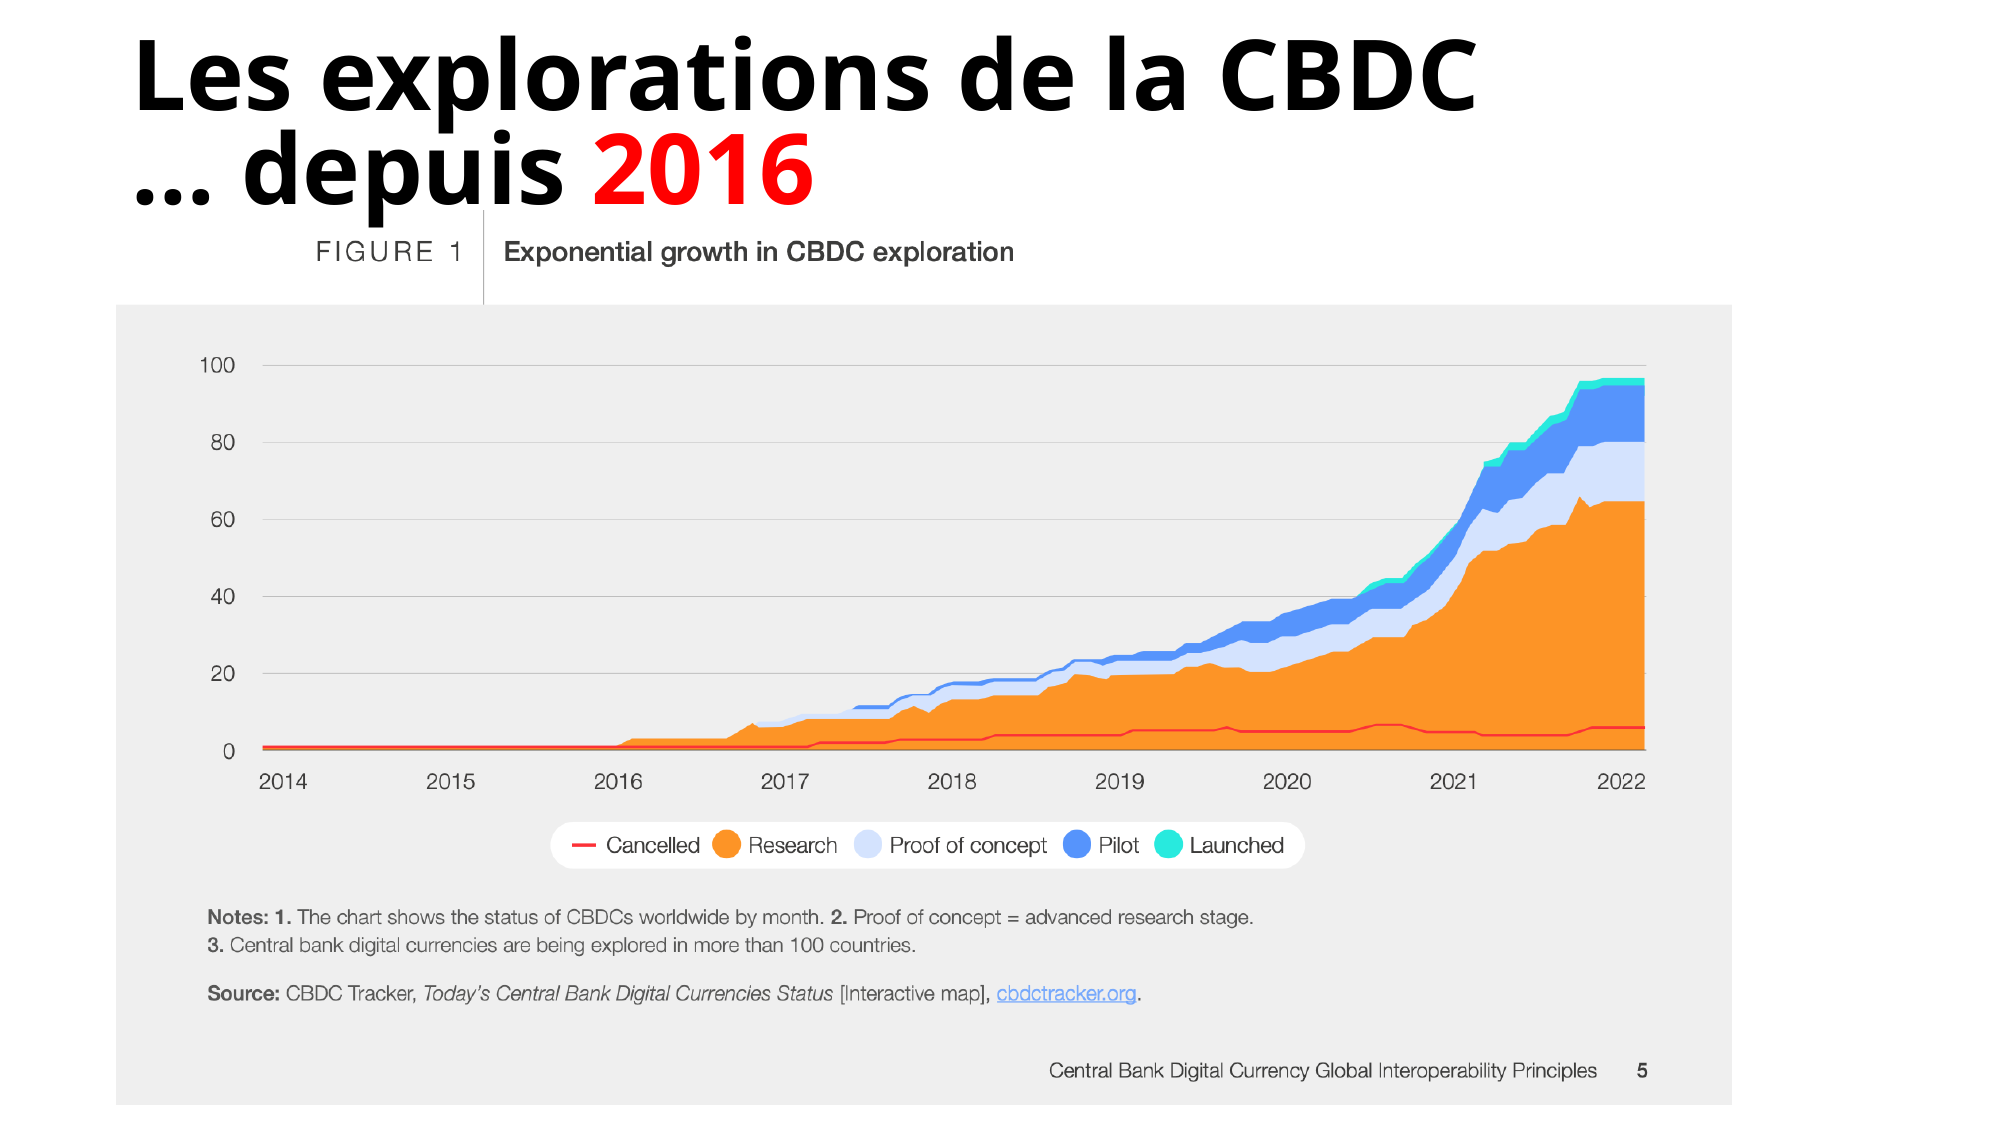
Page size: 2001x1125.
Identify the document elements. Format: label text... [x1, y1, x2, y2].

picture [116, 238, 1732, 1105]
text_box Les explorations de la CBDC … depuis 2016 [116, 20, 1842, 238]
